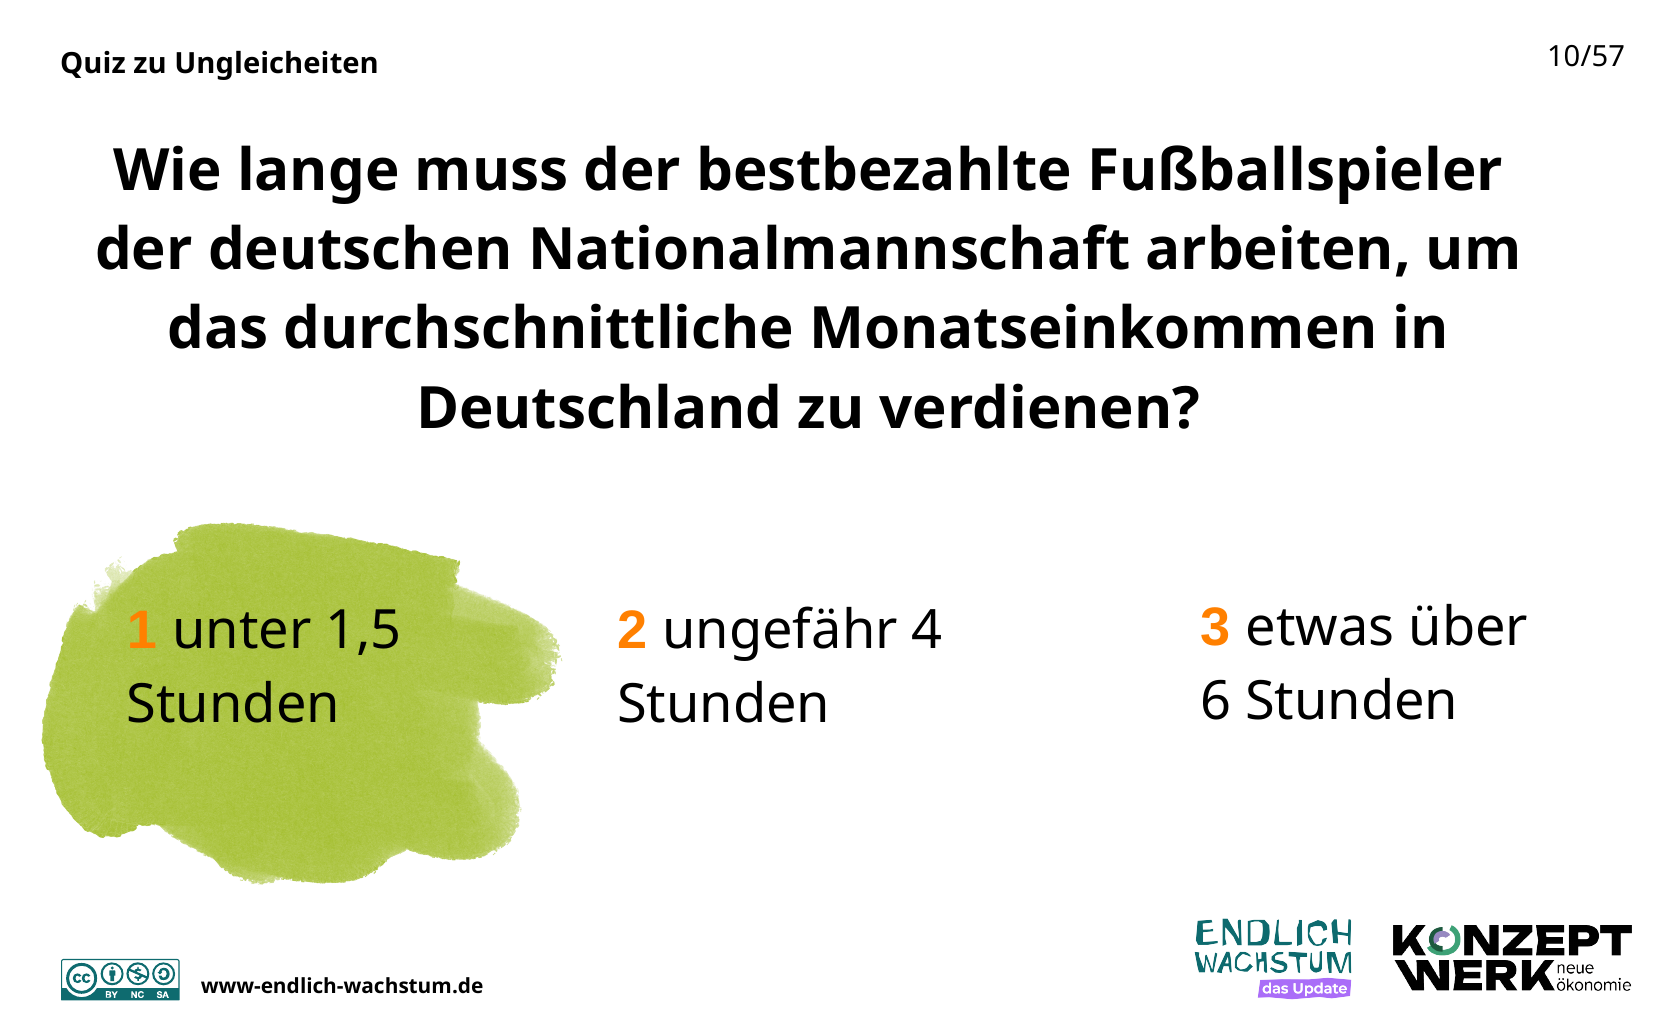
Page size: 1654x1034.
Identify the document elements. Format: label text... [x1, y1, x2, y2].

picture [1176, 900, 1374, 1011]
picture [1387, 917, 1636, 997]
picture [41, 522, 563, 885]
text_box 2 ungefähr 4 Stunden [531, 583, 1028, 852]
text_box 1 unter 1,5 Stunden [41, 583, 502, 780]
title Wie lange muss der bestbezahlte Fußballspieler der deutschen Nationalmannschaft arbeiten, um das durchschnittliche Monatseinkommen in Deutschland zu verdienen? [86, 128, 1530, 528]
text_box 3 etwas über 6 Stunden [1114, 580, 1576, 741]
